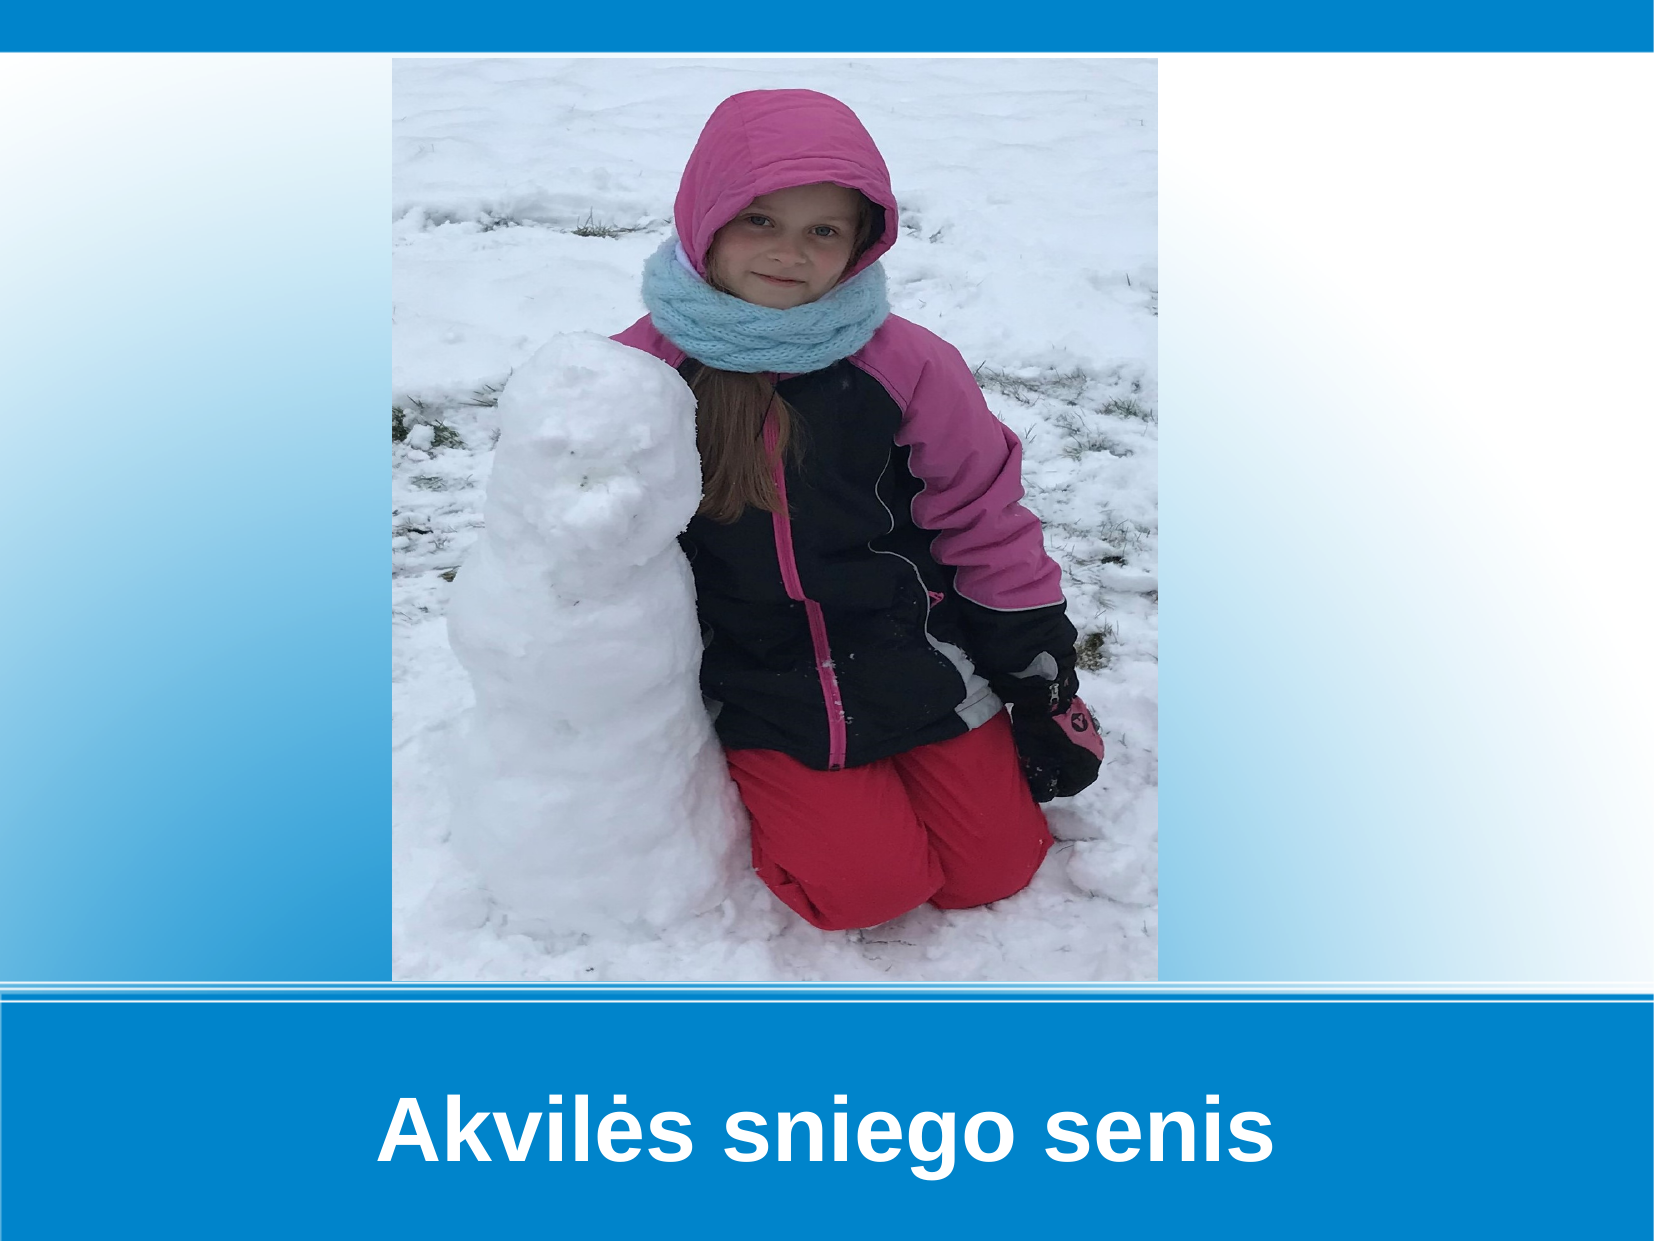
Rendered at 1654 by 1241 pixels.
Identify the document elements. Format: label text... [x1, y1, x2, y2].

picture [392, 59, 1158, 981]
title Akvilės sniego senis [82, 1021, 1571, 1229]
